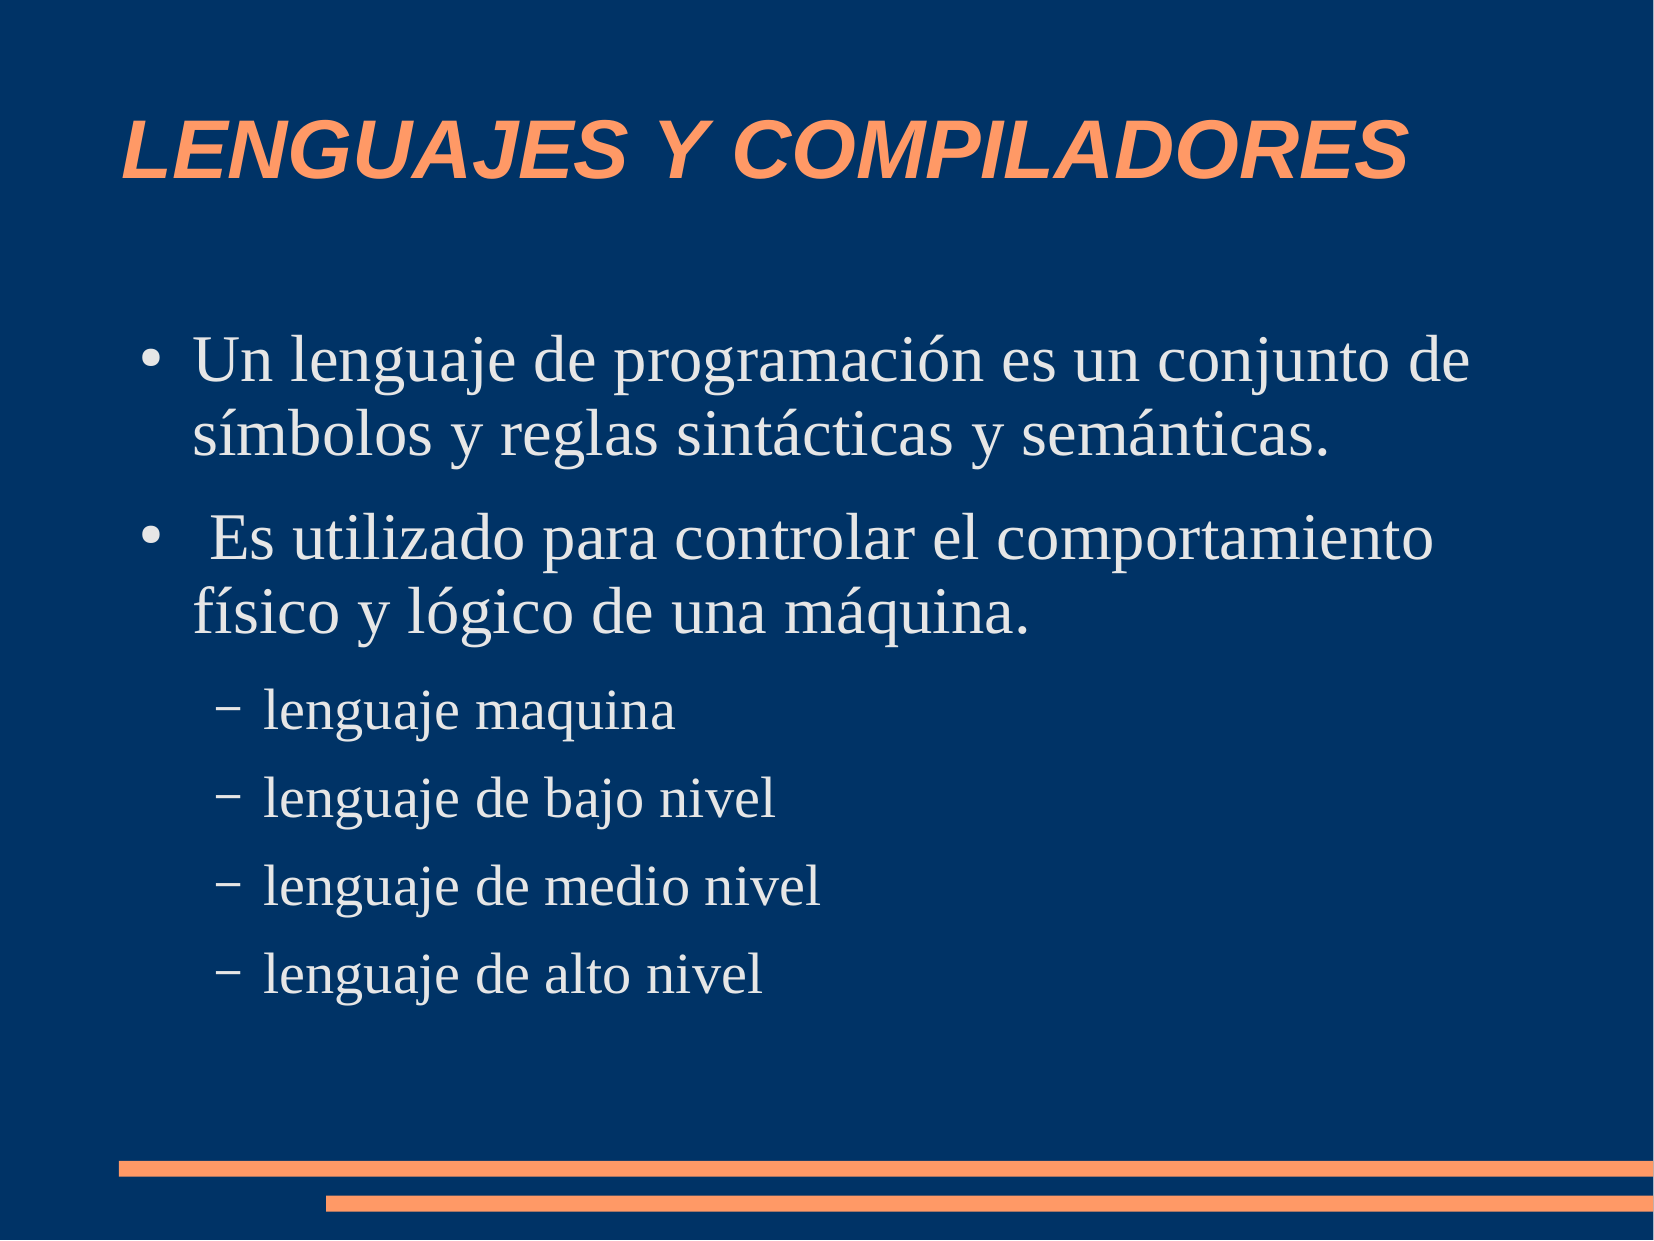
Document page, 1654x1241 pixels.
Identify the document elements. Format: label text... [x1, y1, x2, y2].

list Un lenguaje de programación es un conjunto de símbolos y reglas sintácticas y semánticas. Es utilizado para controlar el comportamiento físico y lógico de una máquina. lenguaje maquina lenguaje de bajo nivel lenguaje de medio nivel lenguaje de alto nivel [121, 322, 1561, 1132]
title LENGUAJES Y COMPILADORES [121, 46, 1534, 254]
